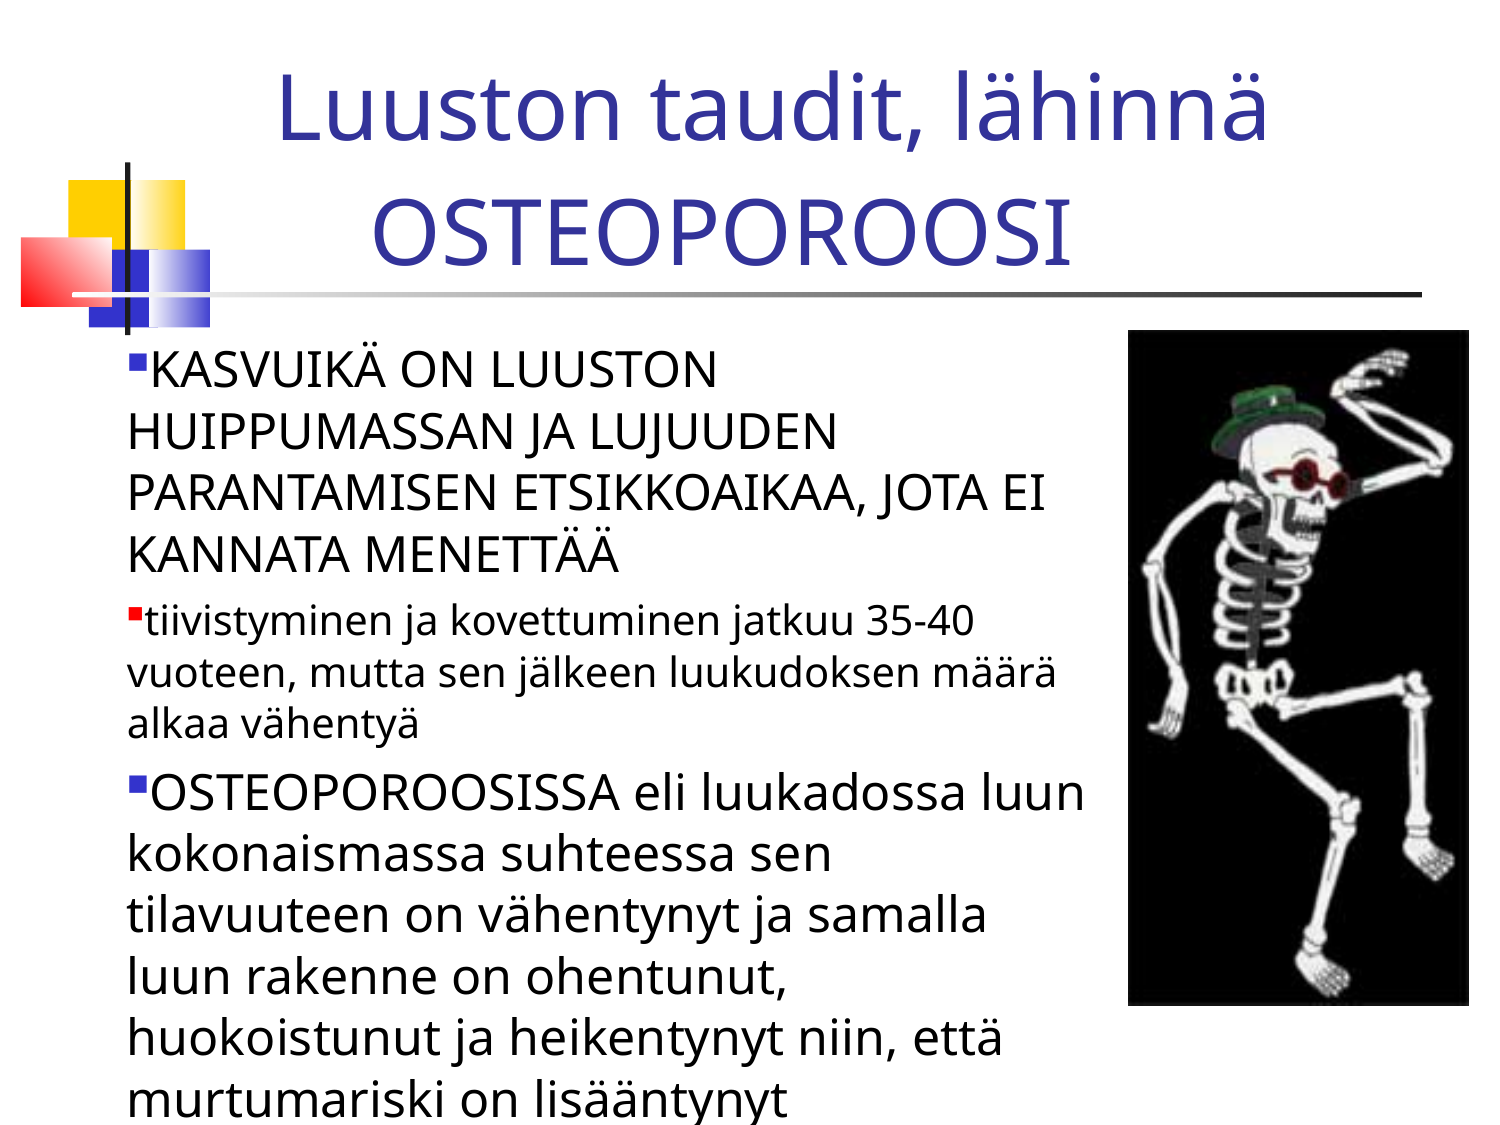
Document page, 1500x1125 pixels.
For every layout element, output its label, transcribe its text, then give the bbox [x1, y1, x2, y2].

picture [1128, 331, 1469, 1007]
text_box KASVUIKÄ ON LUUSTON HUIPPUMASSAN JA LUJUUDEN PARANTAMISEN ETSIKKOAIKAA, JOTA EI KANNATA MENETTÄÄ tiivistyminen ja kovettuminen jatkuu 35-40 vuoteen, mutta sen jälkeen luukudoksen määrä alkaa vähentyä OSTEOPOROOSISSA eli luukadossa luun kokonaismassa suhteessa sen tilavuuteen on vähentynyt ja samalla luun rakenne on ohentunut, huokoistunut ja heikentynyt niin, että murtumariski on lisääntynyt [112, 331, 1105, 1095]
text_box Luuston taudit, lähinnä OSTEOPOROOSI [188, 35, 1468, 276]
